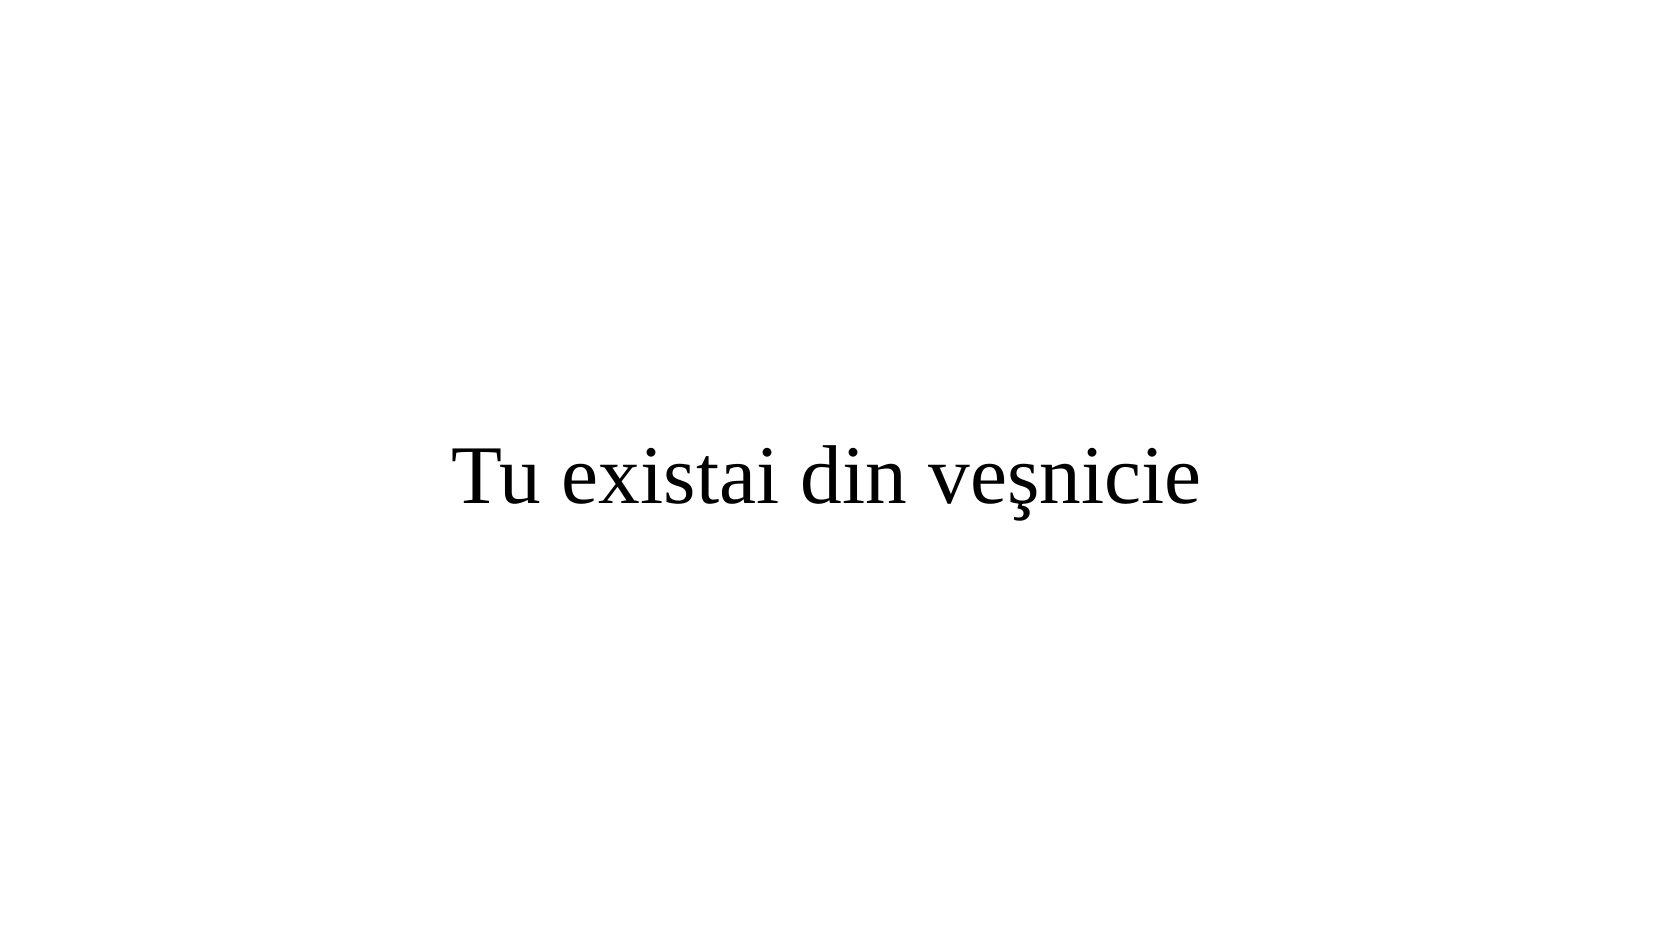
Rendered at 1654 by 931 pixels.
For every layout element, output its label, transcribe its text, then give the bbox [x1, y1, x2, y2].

title Tu existai din veşnicie [165, 420, 1489, 521]
